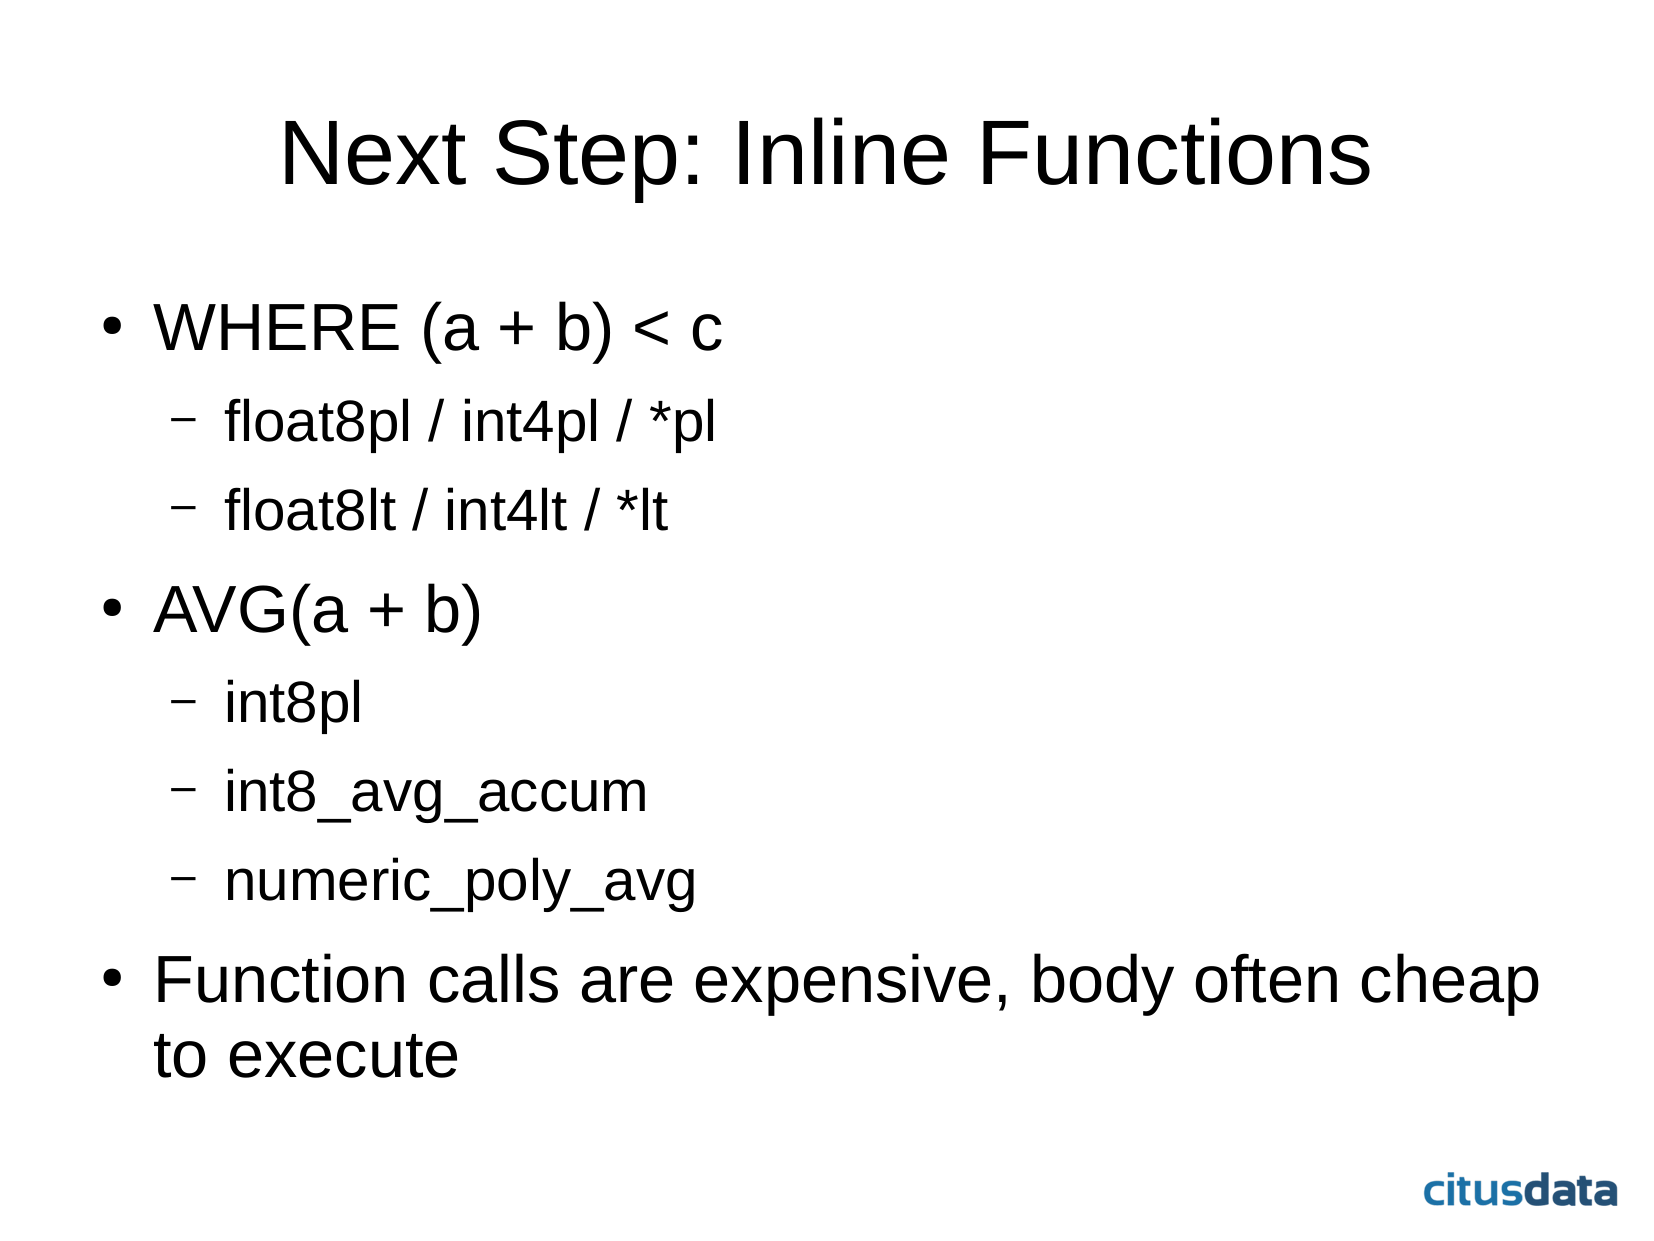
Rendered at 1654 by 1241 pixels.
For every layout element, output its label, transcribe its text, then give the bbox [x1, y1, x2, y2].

title Next Step: Inline Functions [82, 49, 1571, 257]
picture [1420, 1167, 1622, 1209]
list WHERE (a + b) < c float8pl / int4pl / *pl float8lt / int4lt / *lt AVG(a + b) int8pl int8_avg_accum numeric_poly_avg Function calls are expensive, body often cheap to execute [82, 290, 1571, 1096]
